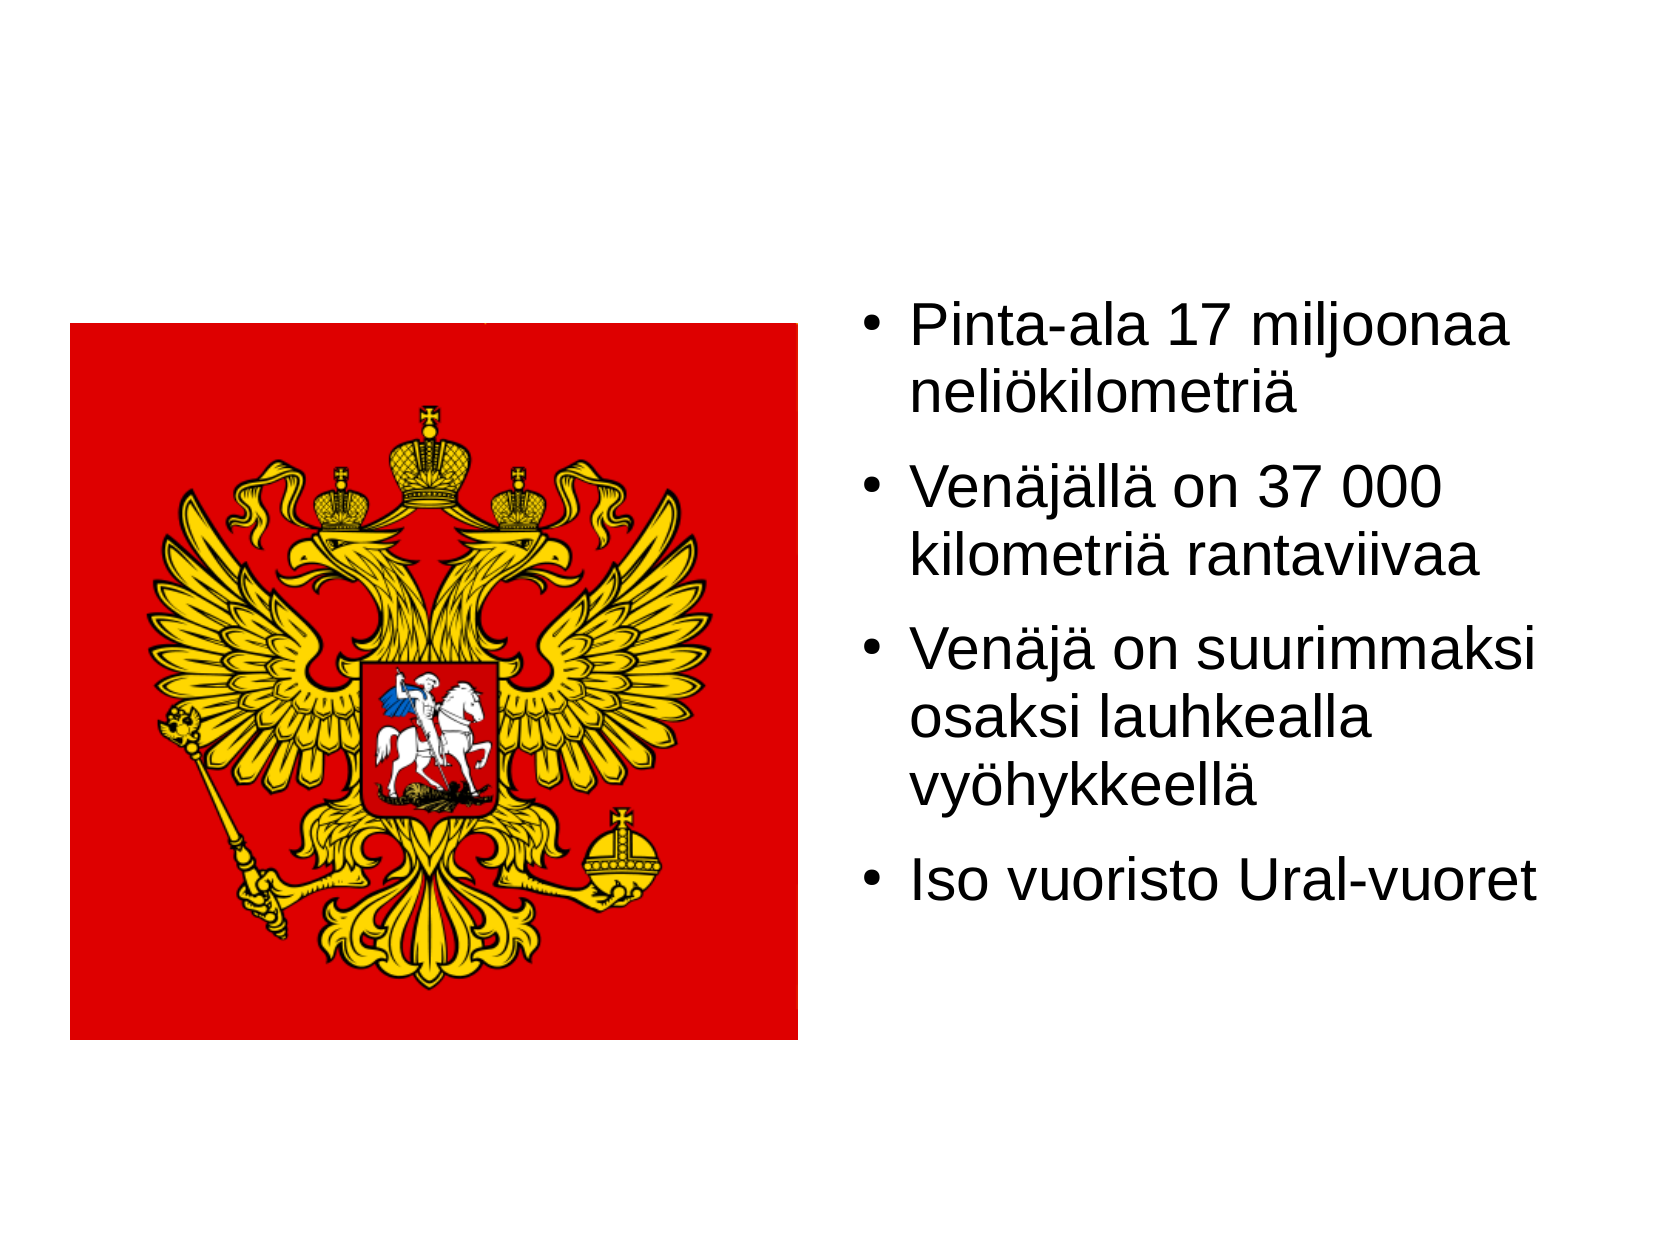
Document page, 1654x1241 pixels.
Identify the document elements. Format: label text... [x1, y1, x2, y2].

picture [70, 323, 798, 1040]
list Pinta-ala 17 miljoonaa neliökilometriä Venäjällä on 37 000 kilometriä rantaviivaa Venäjä on suurimmaksi osaksi lauhkealla vyöhykkeellä Iso vuoristo Ural-vuoret [845, 290, 1572, 1010]
